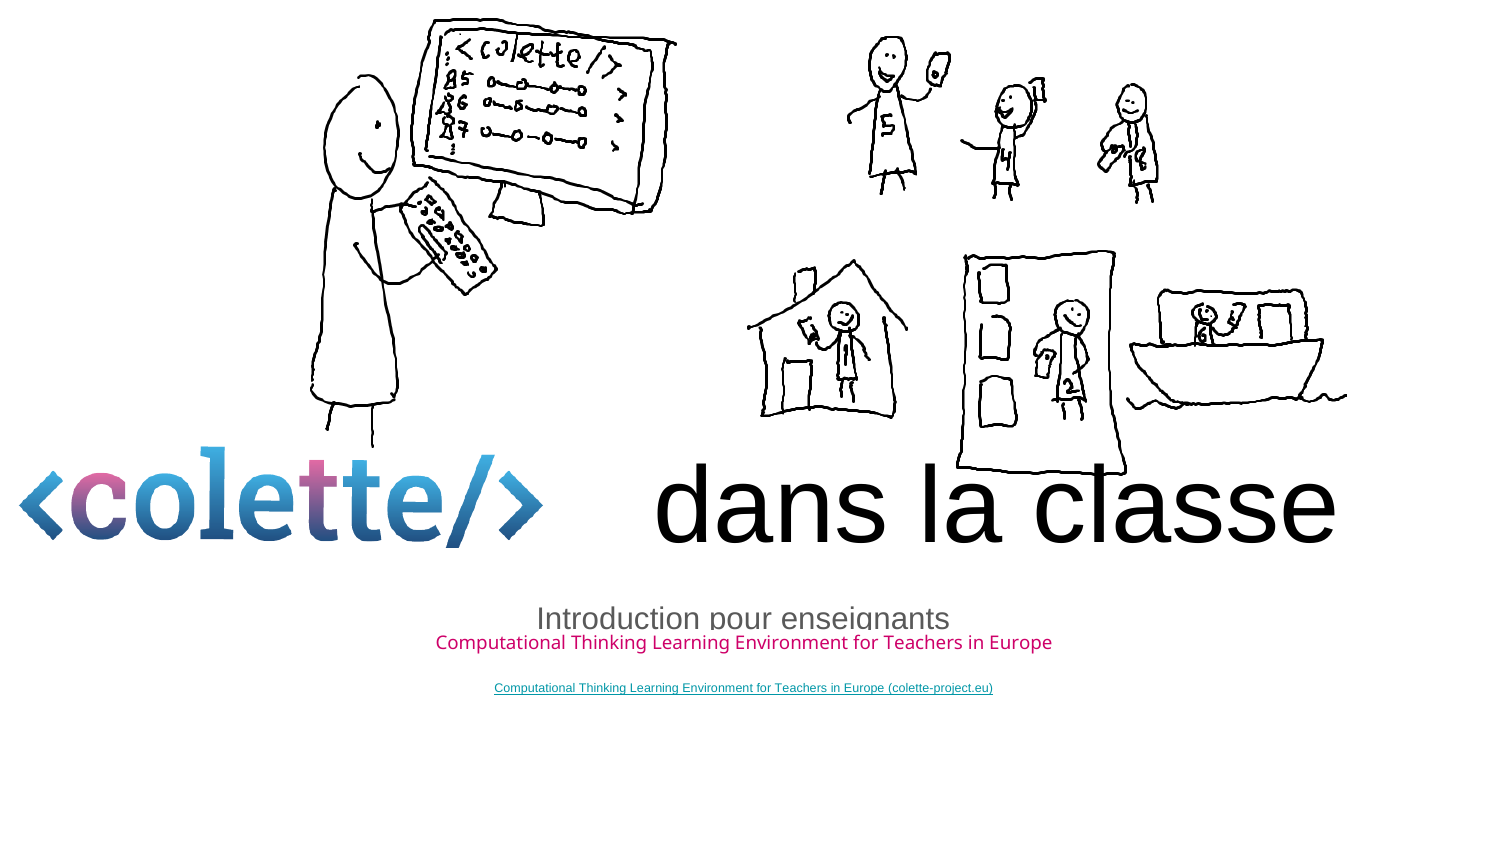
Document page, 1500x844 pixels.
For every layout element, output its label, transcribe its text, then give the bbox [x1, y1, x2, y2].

subtitle Introduction pour enseignants Computational Thinking Learning Environment for Teachers in Europe Computational Thinking Learning Environment for Teachers in Europe (colette-project.eu) [44, 590, 1443, 721]
title <colette/> dans la classe [29, 242, 1460, 579]
picture [275, 0, 1364, 242]
picture [0, 382, 625, 612]
